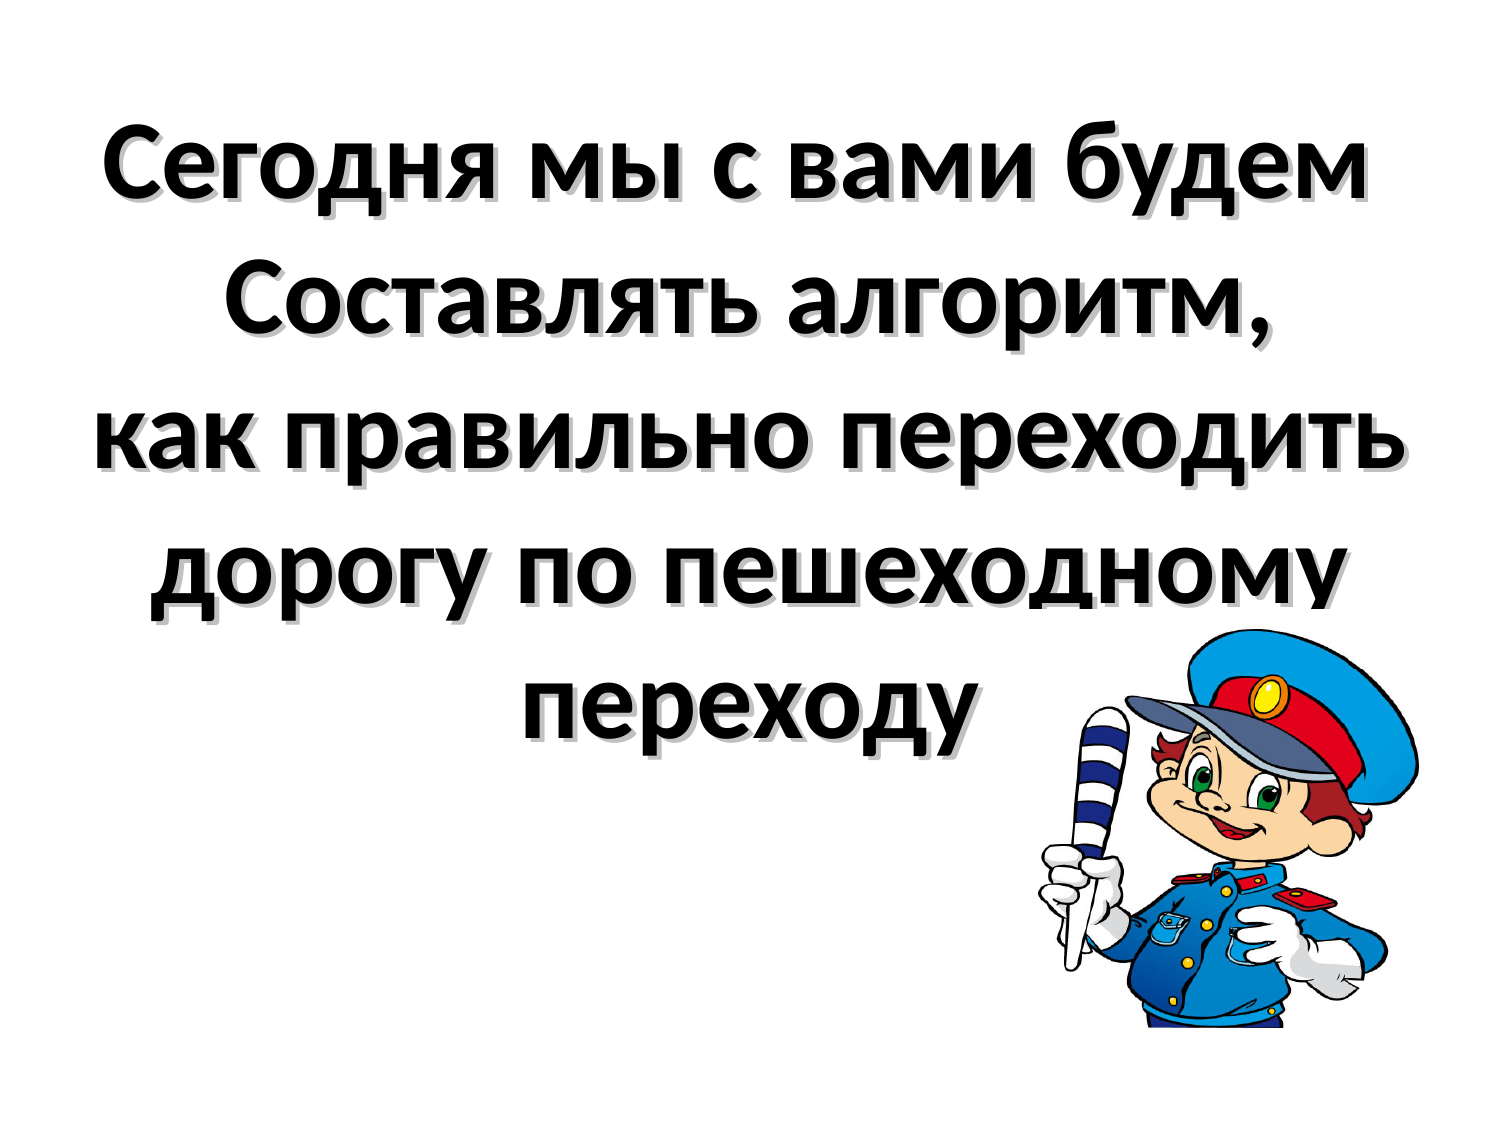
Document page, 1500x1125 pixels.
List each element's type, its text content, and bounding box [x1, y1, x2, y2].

picture [1019, 609, 1440, 1044]
text_box Сегодня мы с вами будем Составлять алгоритм, как правильно переходить дорогу по пешеходному переходу [41, 78, 1459, 768]
